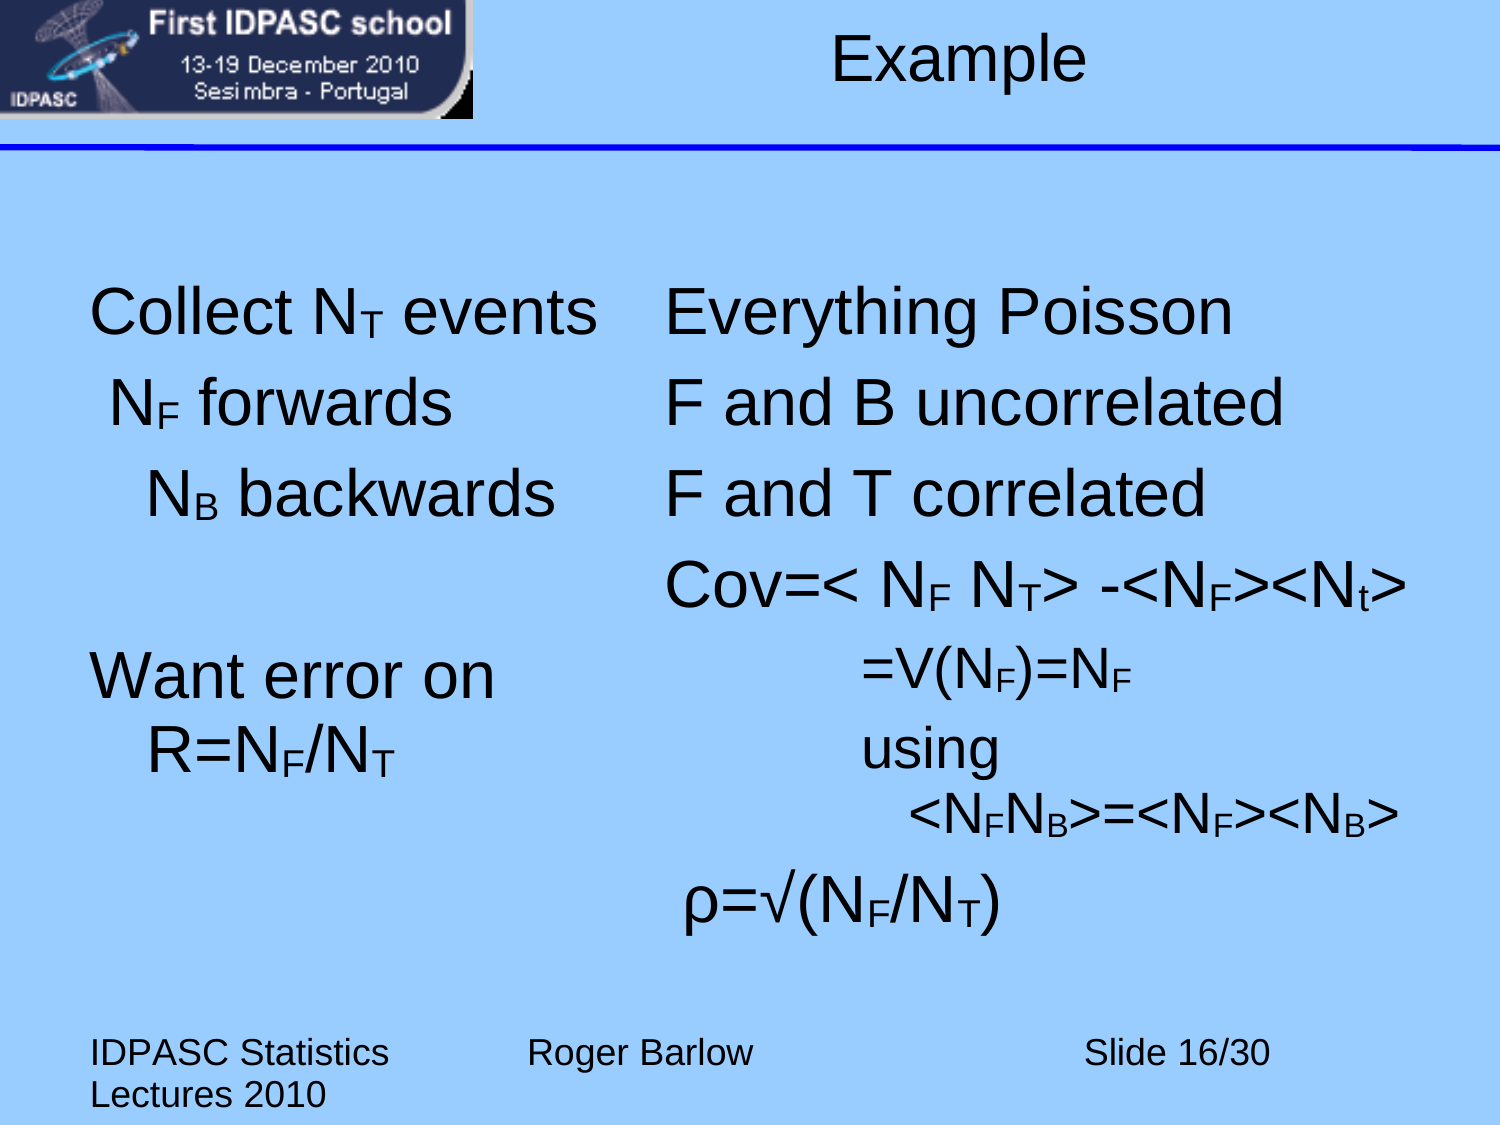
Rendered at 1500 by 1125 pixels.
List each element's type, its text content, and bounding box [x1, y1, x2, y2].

list Everything Poisson F and B uncorrelated F and T correlated Cov=< NF NT> -<NF><Nt> =V(NF)=NF using <NFNB>=<NF><NB> ρ=√(NF/NT) [649, 262, 1426, 1024]
list Collect NT events NF forwards NB backwards Want error on R=NF/NT [75, 262, 649, 1010]
picture [0, 0, 473, 119]
title Example [501, 7, 1418, 111]
